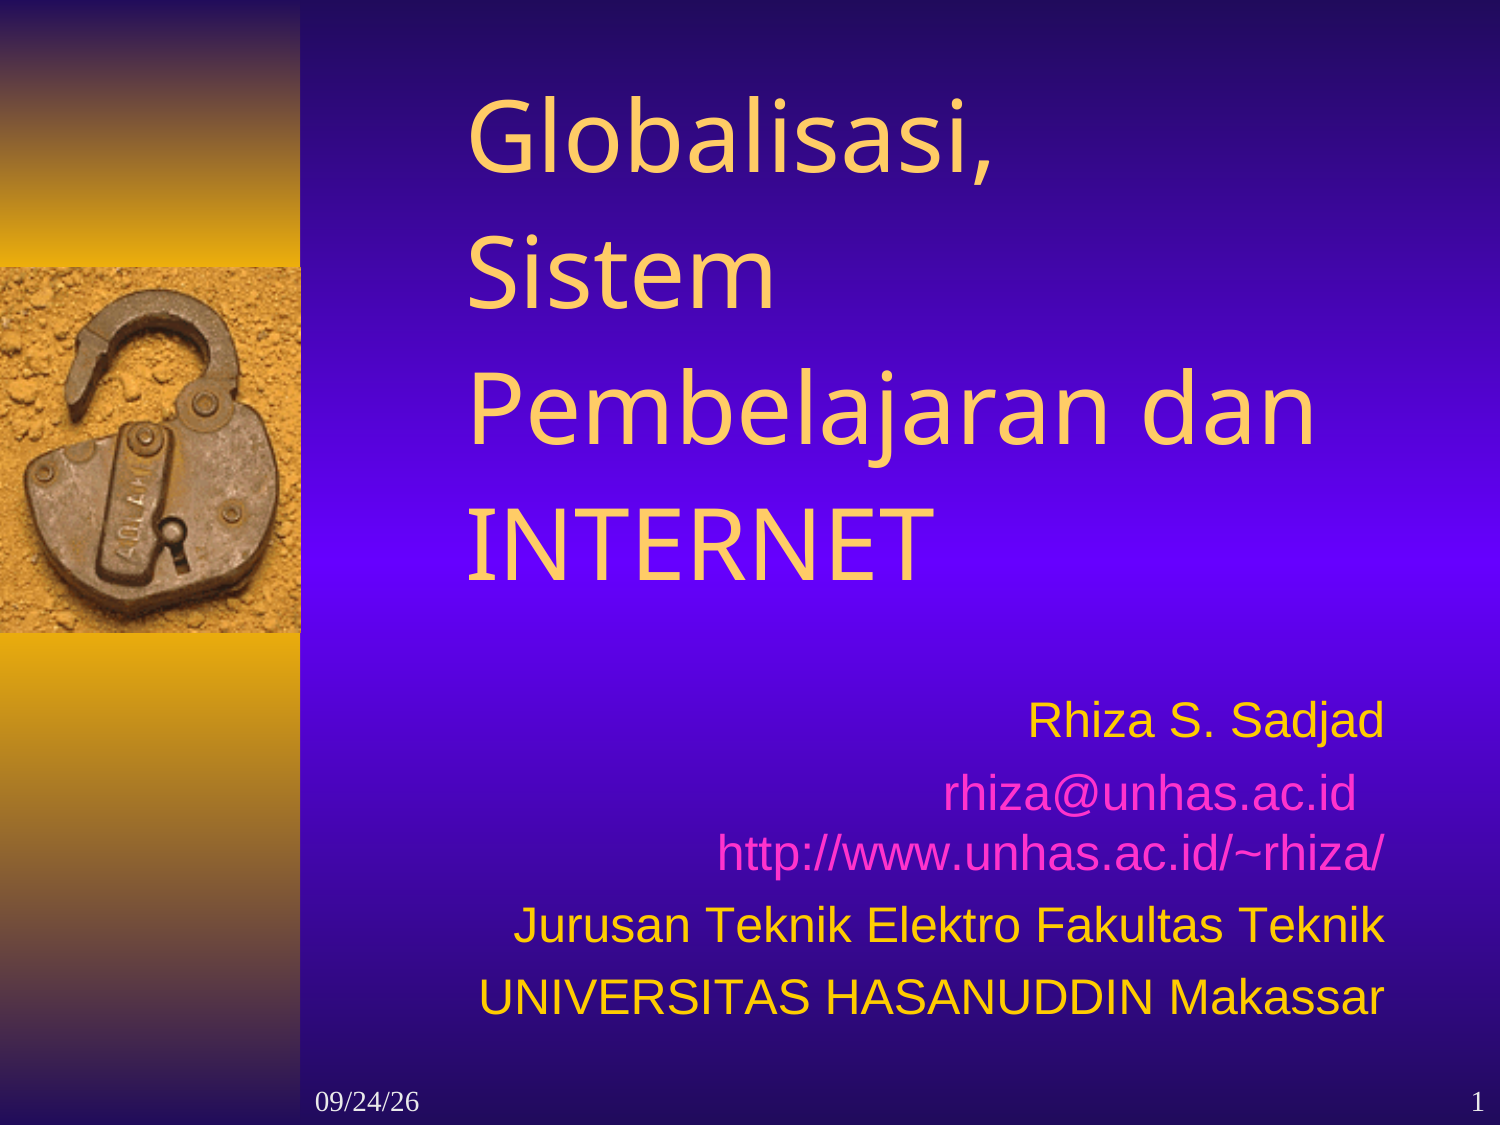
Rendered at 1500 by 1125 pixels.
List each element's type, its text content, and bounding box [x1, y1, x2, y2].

text_box Rhiza S. Sadjad rhiza@unhas.ac.id http://www.unhas.ac.id/~rhiza/ Jurusan Teknik Elektro Fakultas Teknik UNIVERSITAS HASANUDDIN Makassar [350, 712, 1401, 1000]
title Globalisasi, Sistem Pembelajaran dan INTERNET [450, 97, 1338, 578]
picture [0, 267, 301, 633]
